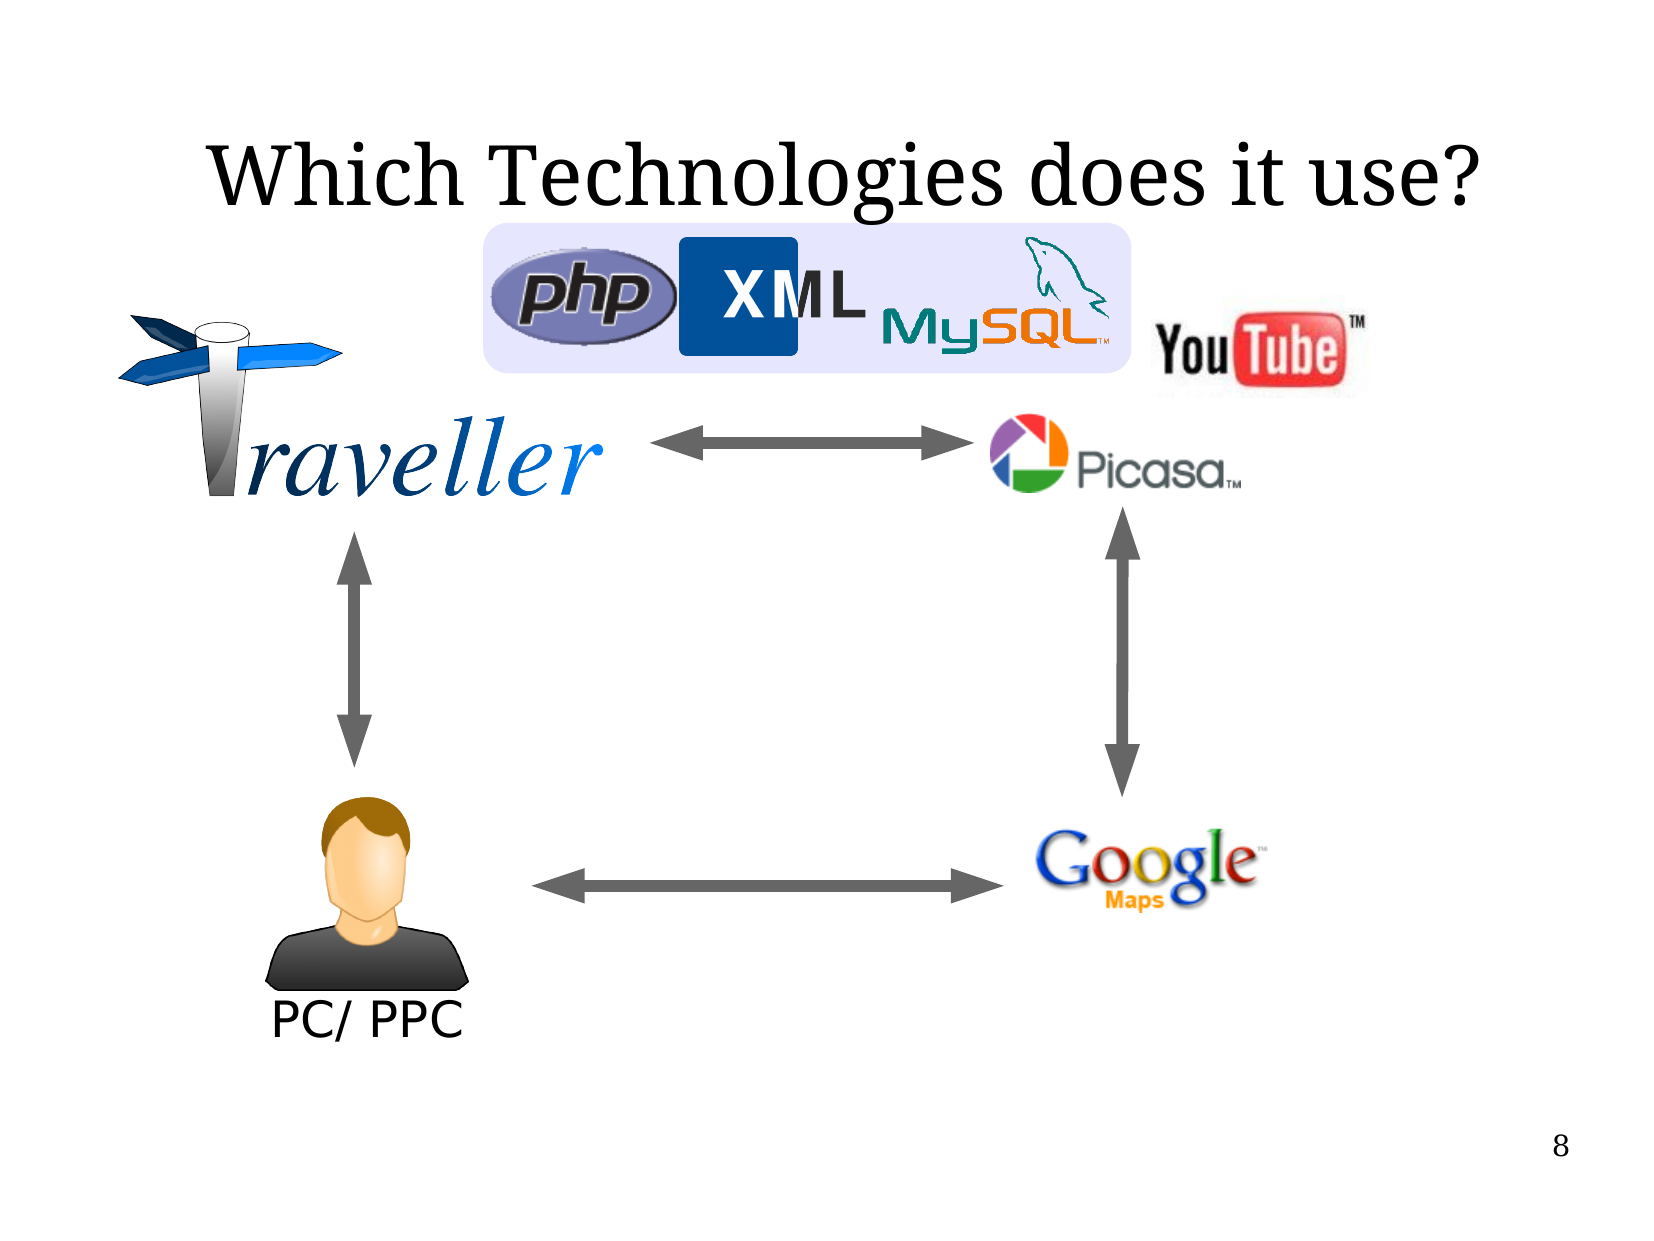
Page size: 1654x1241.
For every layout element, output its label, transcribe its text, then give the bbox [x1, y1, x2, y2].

picture [1151, 295, 1370, 398]
picture [118, 237, 874, 502]
picture [990, 413, 1241, 493]
text_box [874, 288, 880, 297]
picture [880, 234, 1112, 356]
subtitle [82, 297, 1571, 1117]
text_box [483, 288, 490, 297]
text_box PC/ PPC [252, 992, 475, 1071]
text_box [1112, 288, 1132, 297]
picture [265, 797, 469, 991]
title Which Technologies does it use? [82, 18, 1571, 288]
picture [1033, 826, 1268, 913]
